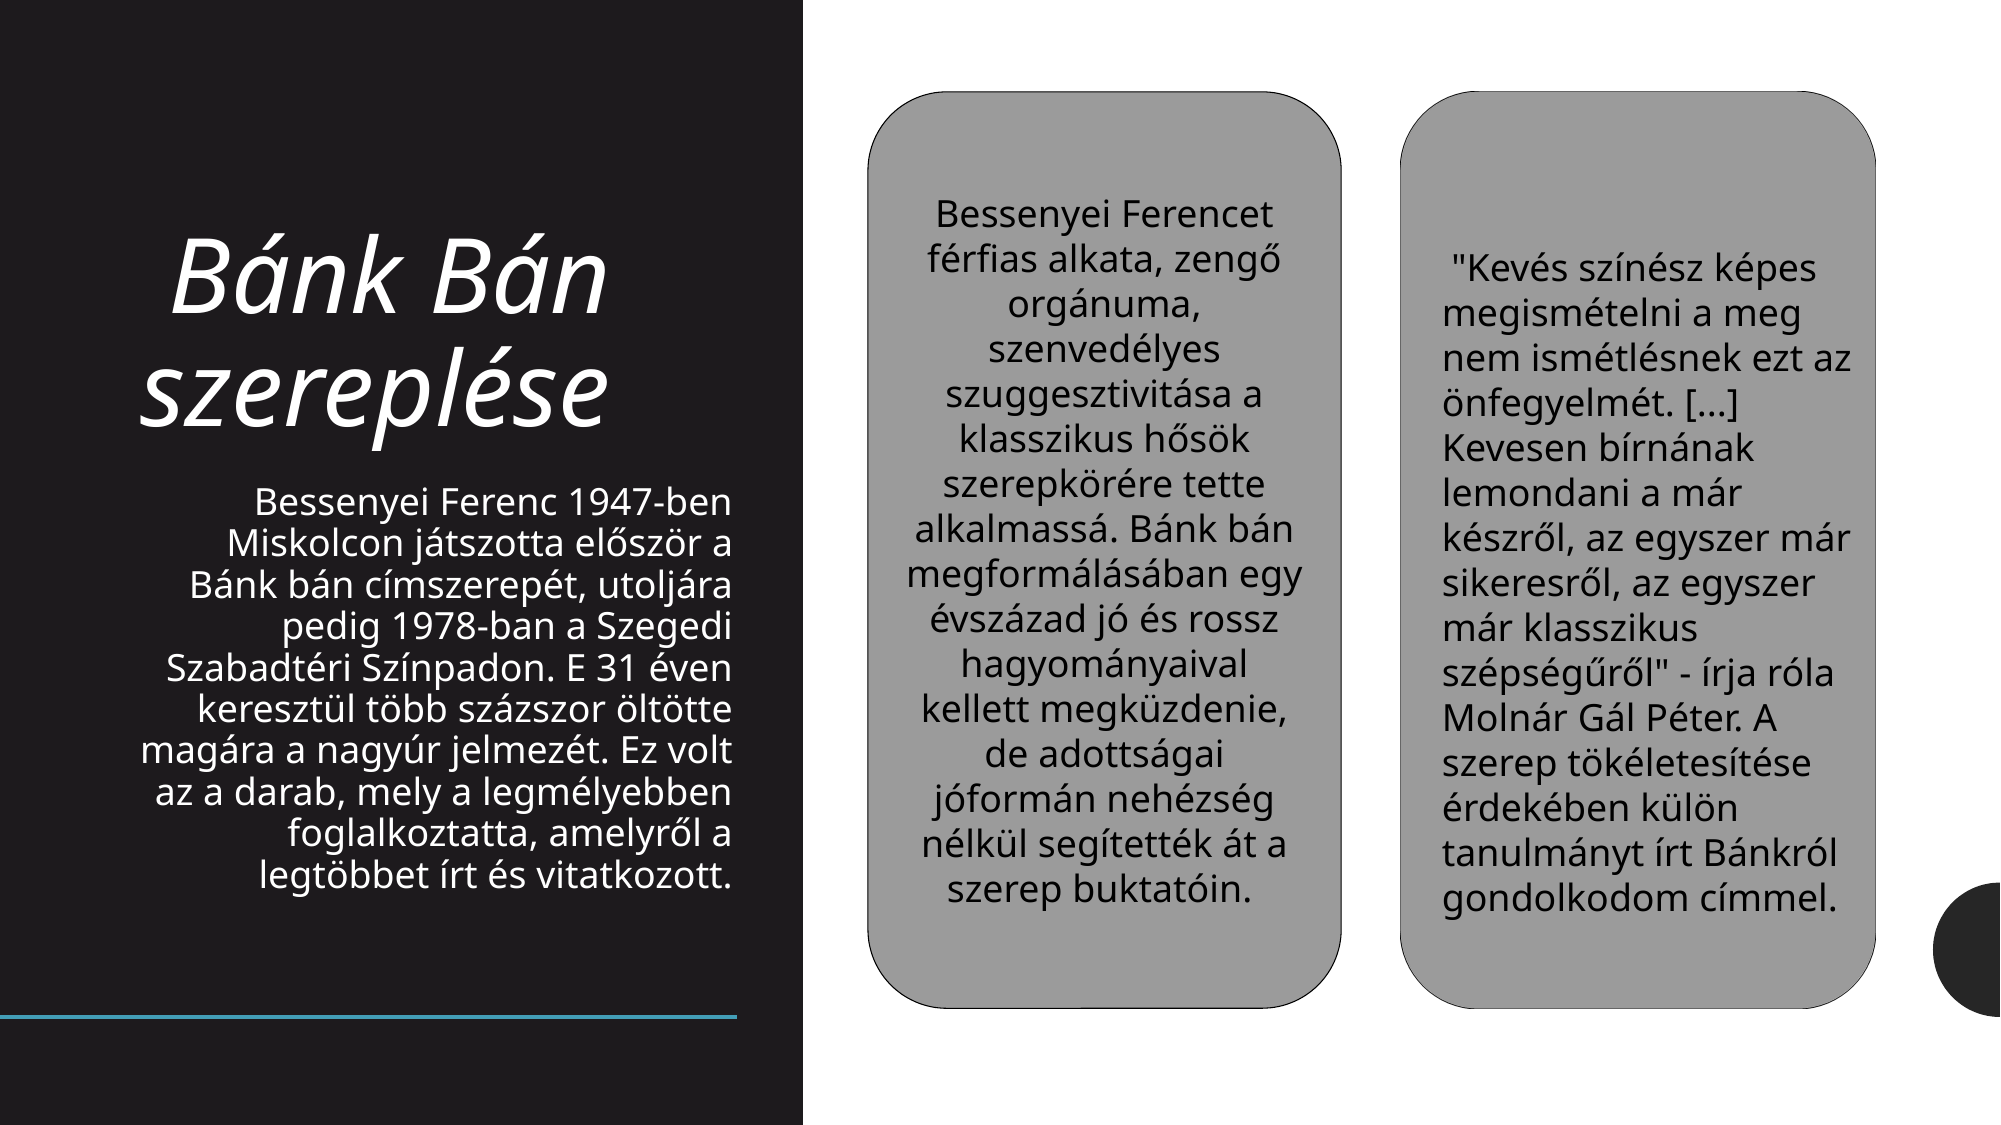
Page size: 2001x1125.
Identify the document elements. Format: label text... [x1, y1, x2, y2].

picture [1614, 893, 1626, 909]
picture [1515, 893, 1527, 909]
list Bessenyei Ferenc 1947-ben Miskolcon játszotta először a Bánk bán címszerepét, utoljára pedig 1978-ban a Szegedi Szabadtéri Színpadon. E 31 éven keresztül több százszor öltötte magára a nagyúr jelmezét. Ez volt az a darab, mely a legmélyebben foglalkoztatta, amelyről a legtöbbet írt és vitatkozott. [107, 507, 738, 976]
text_box Bessenyei Ferencet férfias alkata, zengő orgánuma, szenvedélyes szuggesztivitása a klasszikus hősök szerepkörére tette alkalmassá. Bánk bán megformálásában egy évszázad jó és rossz hagyományaival kellett megküzdenie, de adottságai jóformán nehézség nélkül segítették át a szerep buktatóin. [867, 91, 1342, 1009]
title Bánk Bán szereplése [53, 91, 754, 457]
text_box "Kevés színész képes megismételni a meg nem ismétlésnek ezt az önfegyelmét. [...] Kevesen bírnának lemondani a már készről, az egyszer már sikeresről, az egyszer már klasszikus szépségűről" - írja róla Molnár Gál Péter. A szerep tökéletesítése érdekében külön tanulmányt írt Bánkról gondolkodom címmel. [1426, 236, 1876, 889]
picture [1400, 91, 1876, 1009]
